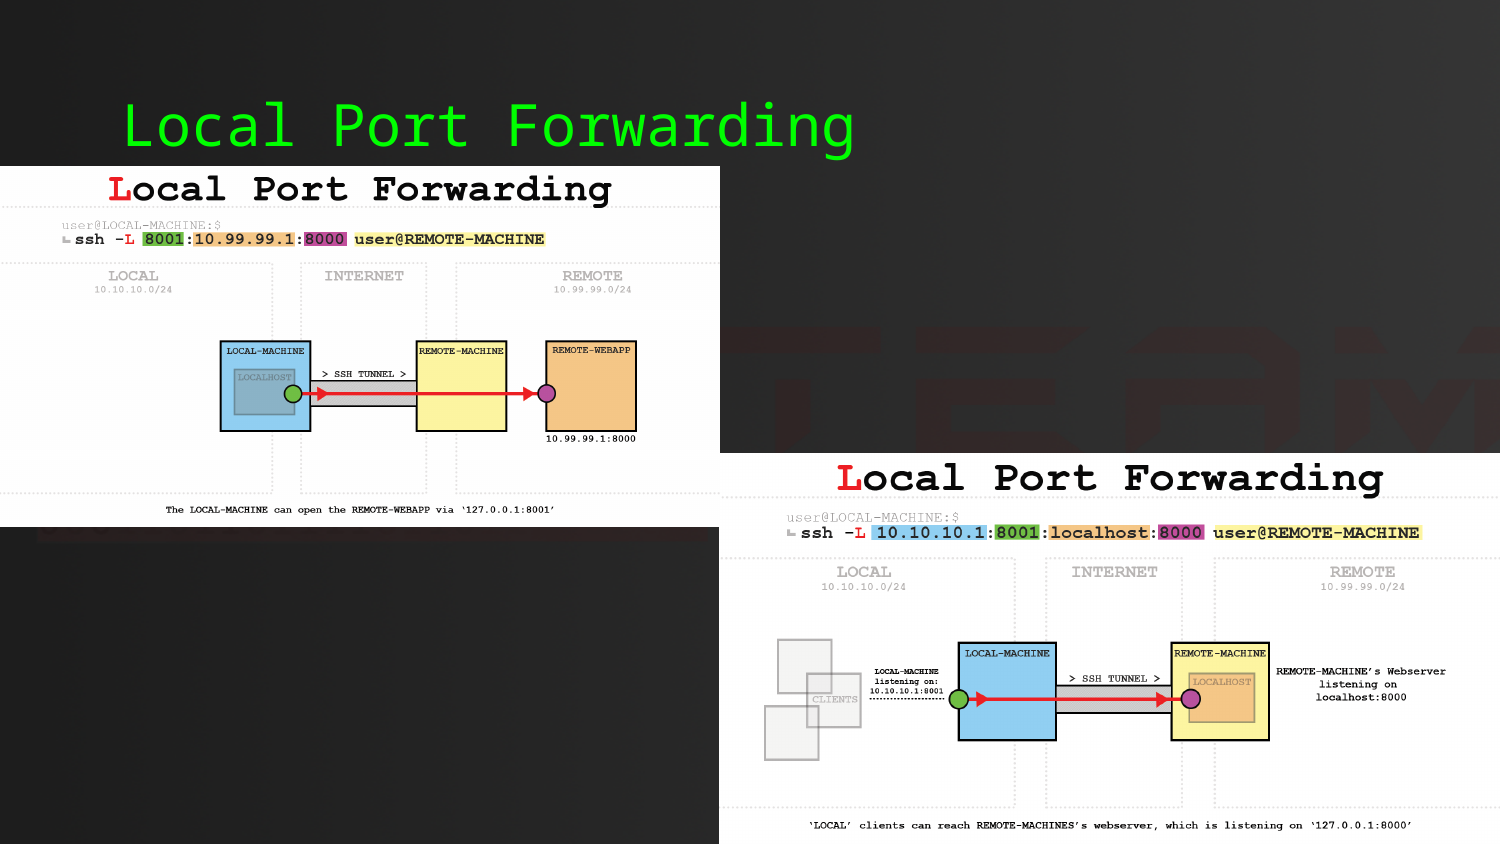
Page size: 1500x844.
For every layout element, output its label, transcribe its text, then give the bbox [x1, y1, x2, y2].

picture [0, 0, 1500, 844]
title Local Port Forwarding [105, 72, 1443, 167]
